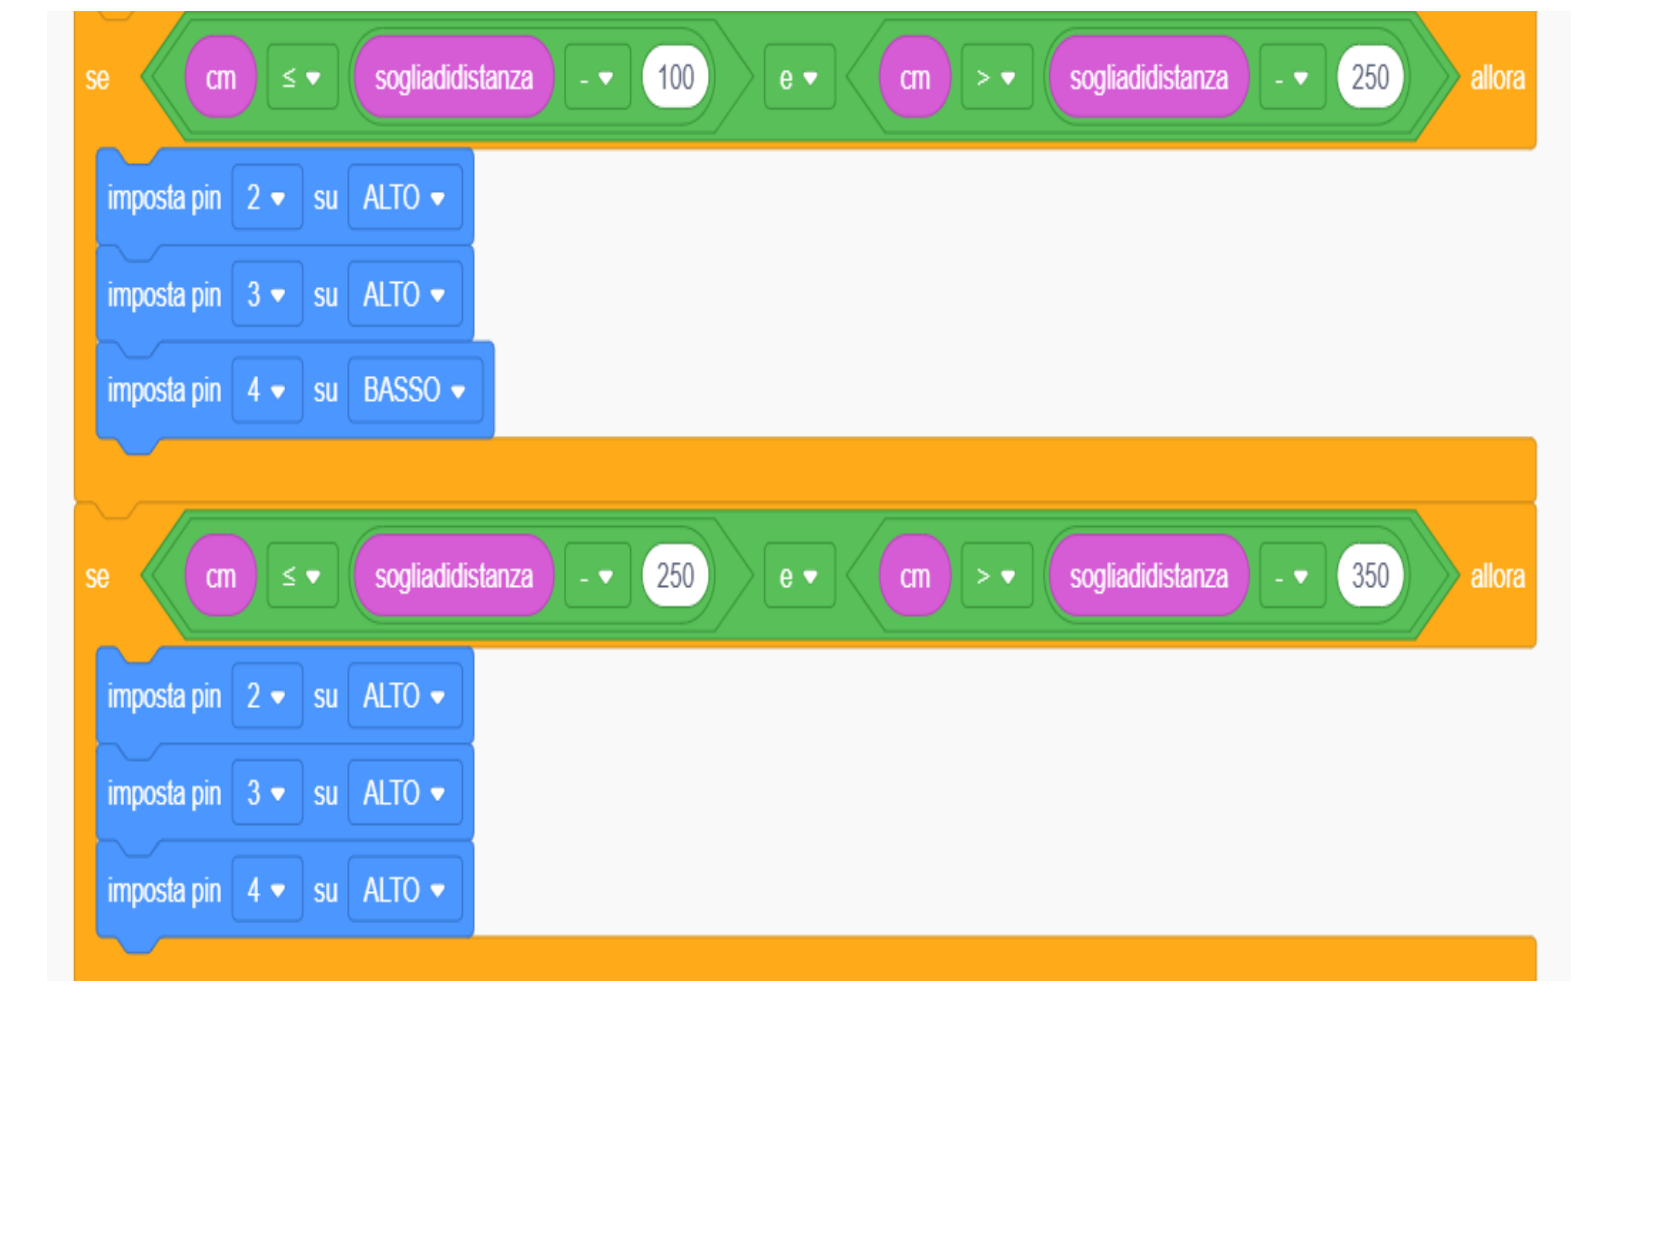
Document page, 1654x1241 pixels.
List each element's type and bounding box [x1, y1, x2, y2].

picture [47, 11, 1571, 981]
